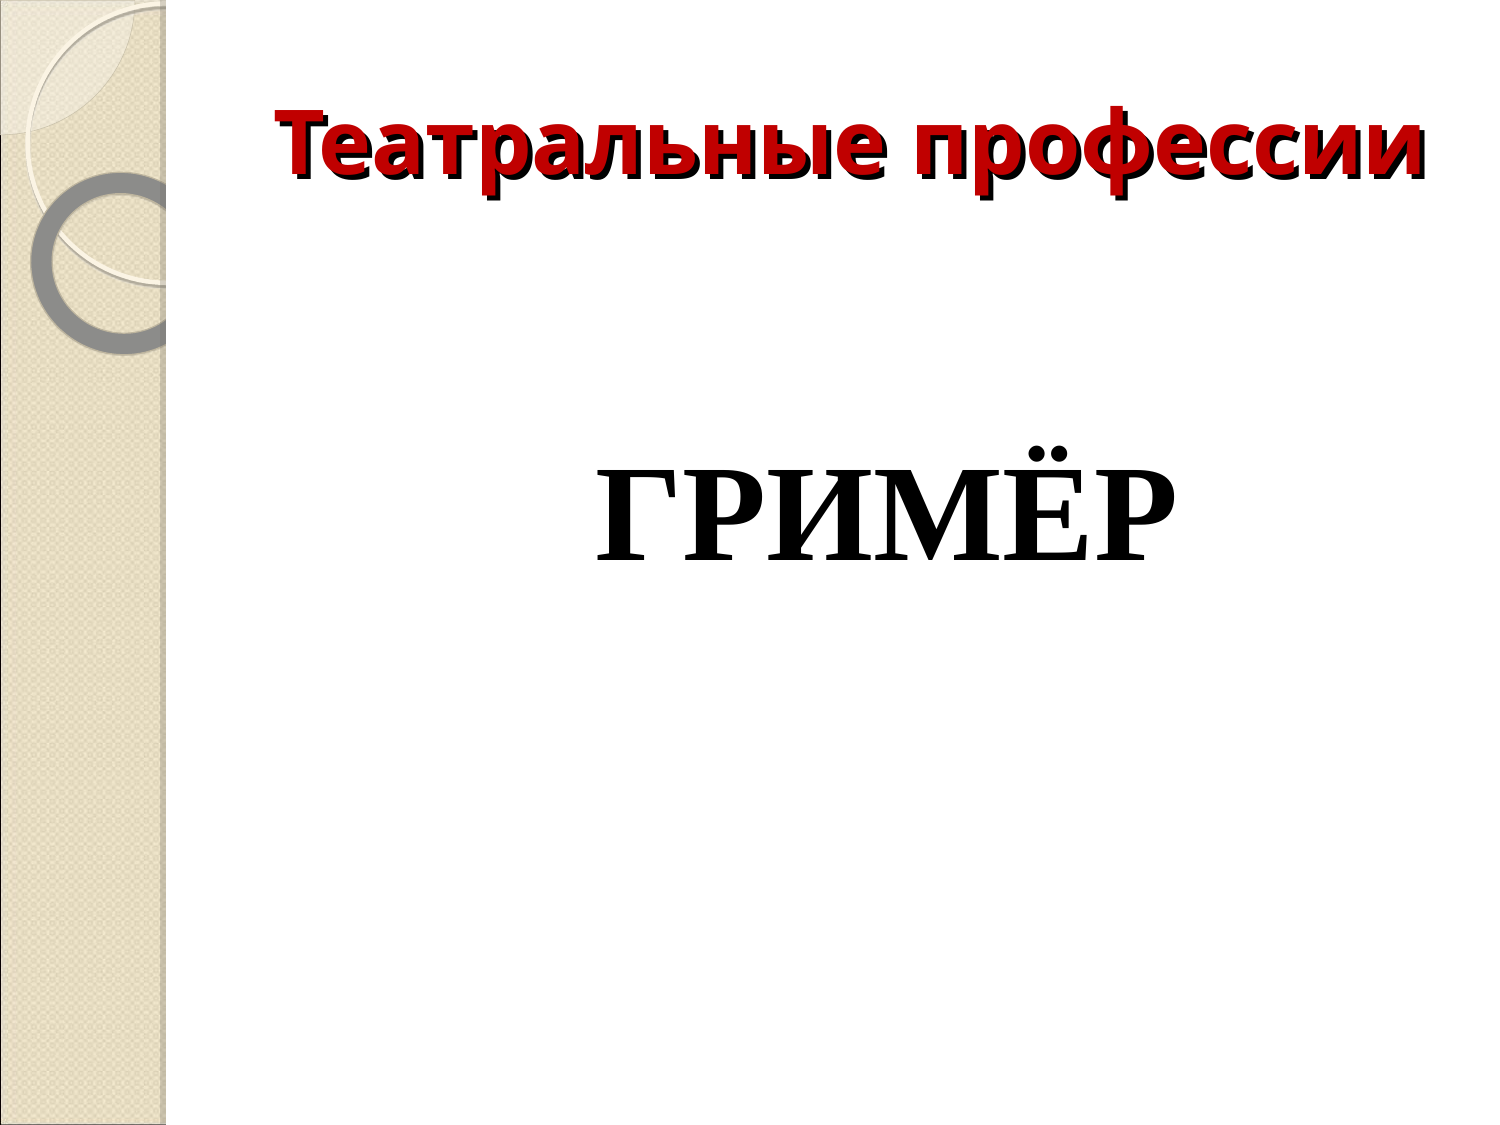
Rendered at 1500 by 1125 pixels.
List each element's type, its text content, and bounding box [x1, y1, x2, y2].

title Театральные профессии [235, 45, 1466, 233]
list ГРИМЁР [235, 237, 1466, 1026]
